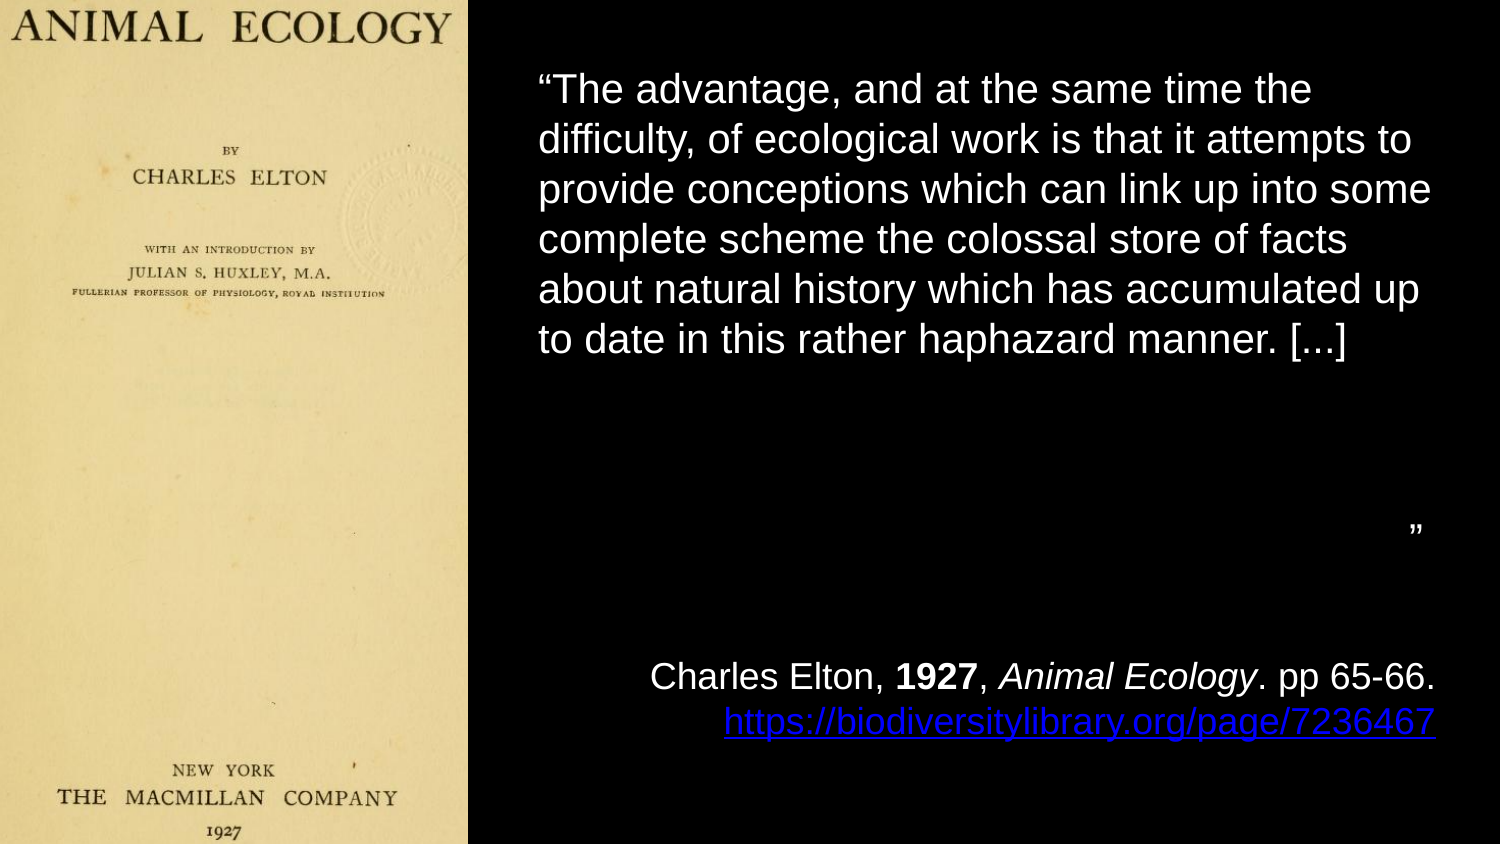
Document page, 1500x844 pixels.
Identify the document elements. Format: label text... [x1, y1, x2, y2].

picture [0, 0, 468, 844]
text_box “The advantage, and at the same time the difficulty, of ecological work is that it attempts to provide conceptions which can link up into some complete scheme the colossal store of facts about natural history which has accumulated up to date in this rather haphazard manner. [...] Until more organised information about the subject is available, it is only possible to give a few instances of some of the more clear­-cut niches which happen to have been worked out.” Charles Elton, 1927, Animal Ecology. pp 65-66. https://biodiversitylibrary.org/page/7236467 [523, 46, 1451, 801]
